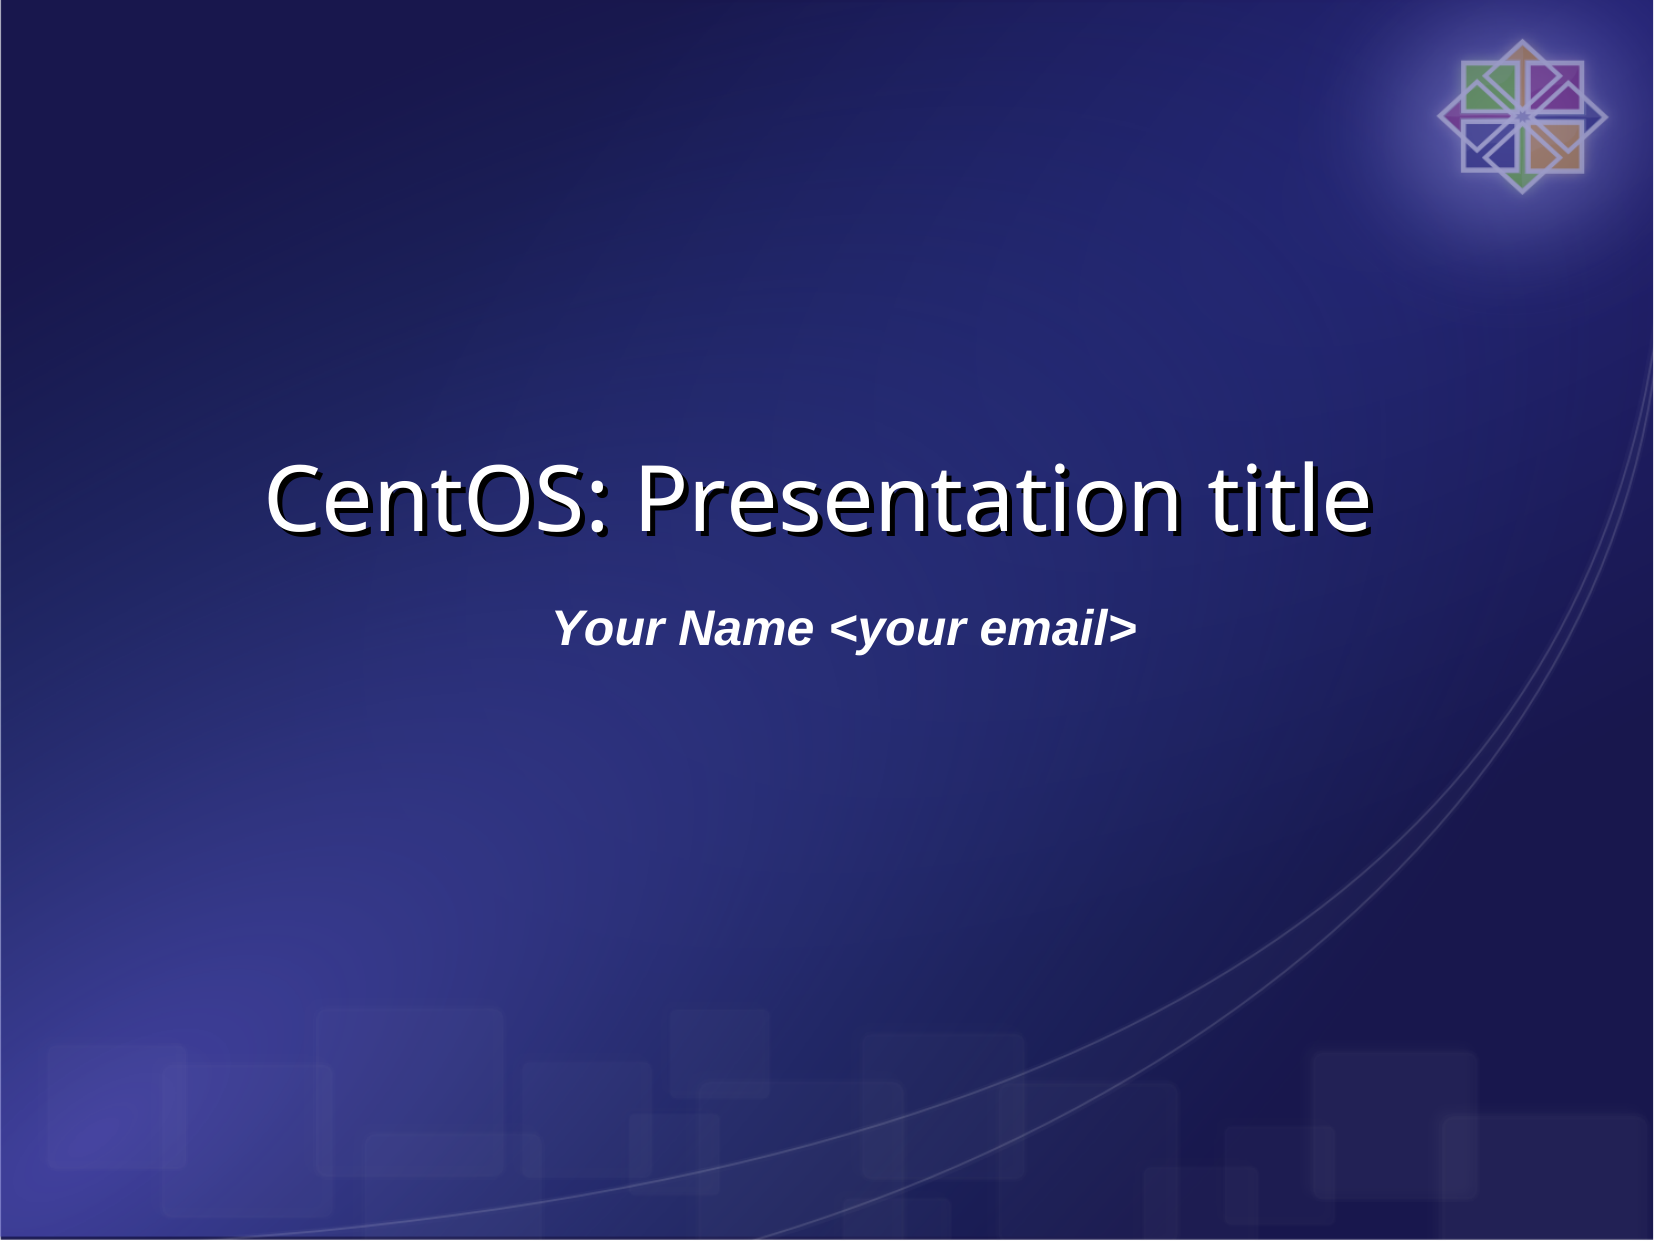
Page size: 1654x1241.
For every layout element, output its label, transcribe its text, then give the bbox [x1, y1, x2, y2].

subtitle Your Name <your email> [82, 600, 1571, 1109]
picture [0, 0, 1654, 1241]
title CentOS: Presentation title [75, 392, 1563, 601]
